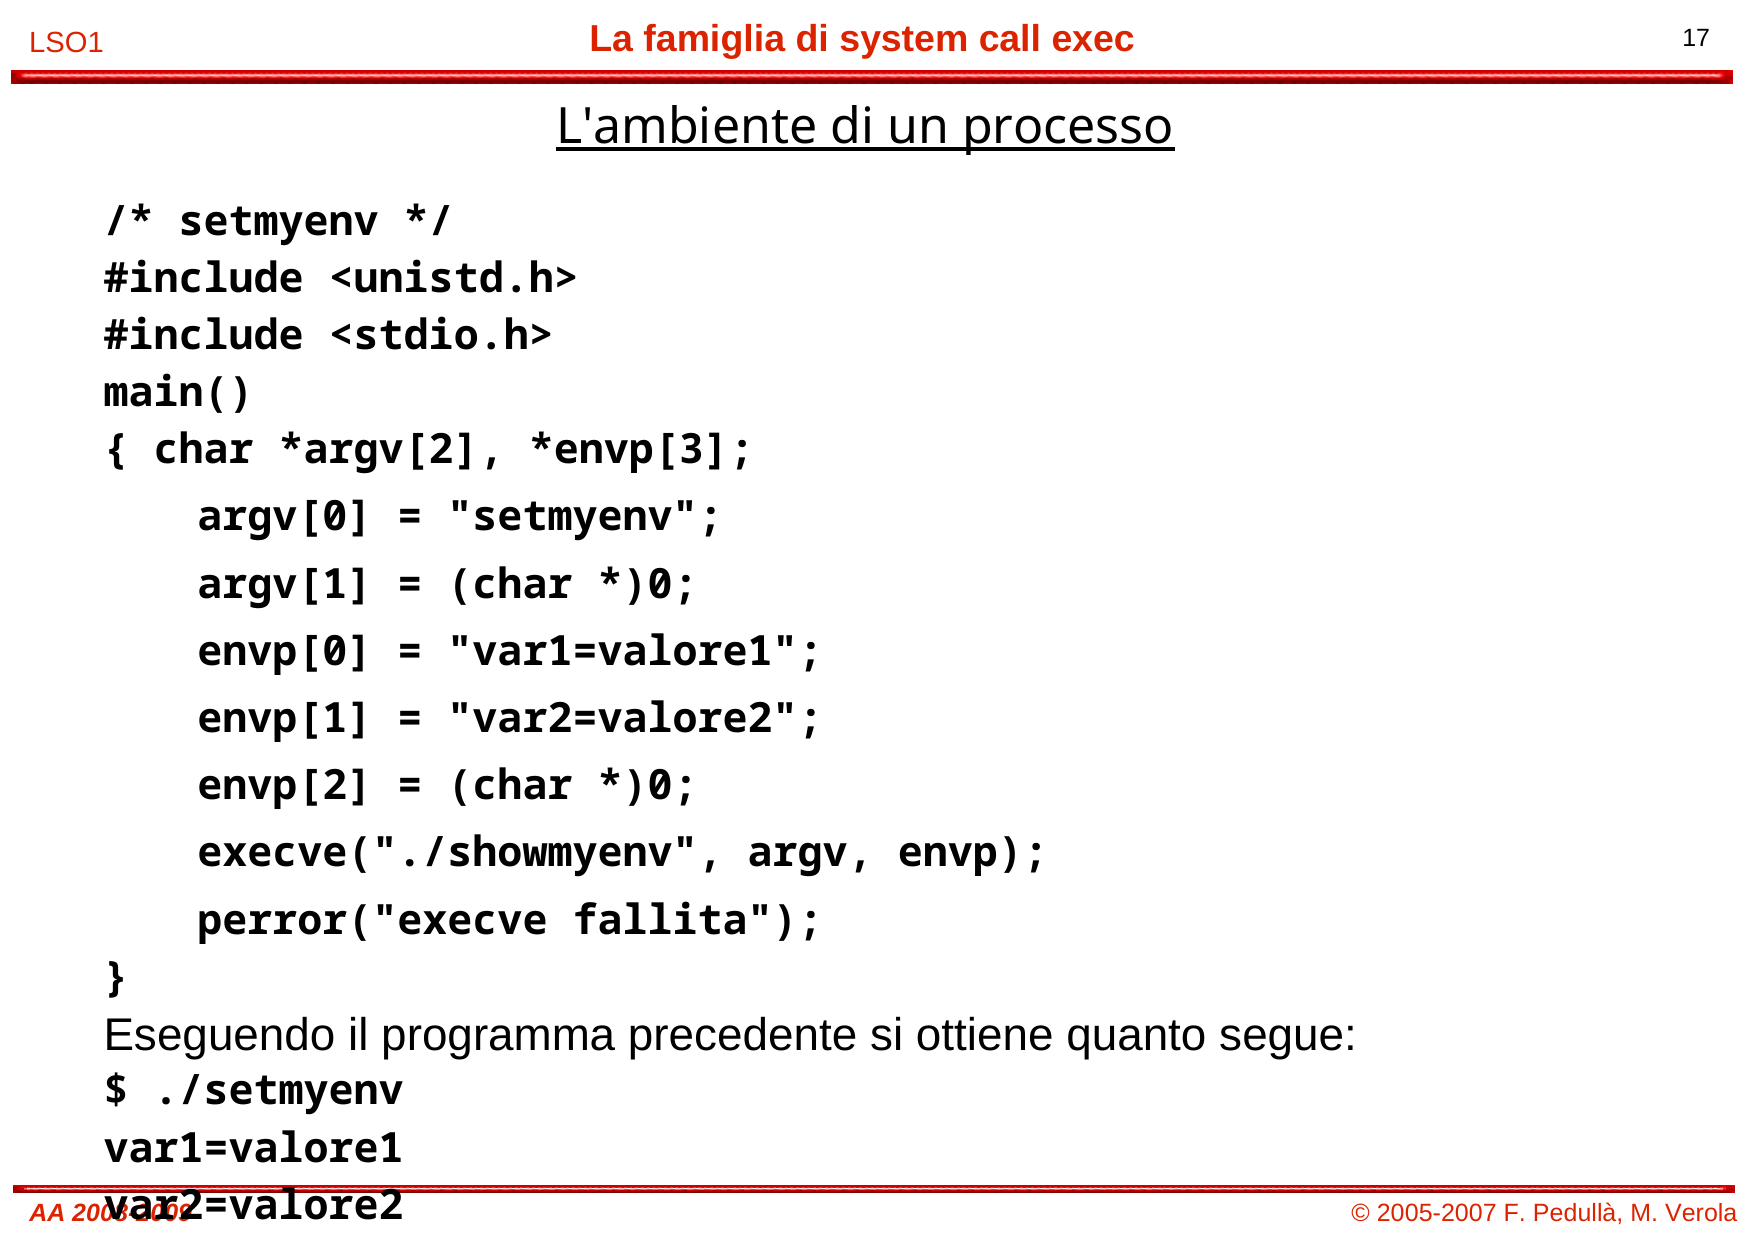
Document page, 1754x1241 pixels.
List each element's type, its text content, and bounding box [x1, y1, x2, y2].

picture [11, 70, 1733, 84]
list /* setmyenv */ #include <unistd.h> #include <stdio.h> main() { char *argv[2], *envp[3]; argv[0] = "setmyenv"; argv[1] = (char *)0; envp[0] = "var1=valore1"; envp[1] = "var2=valore2"; envp[2] = (char *)0; execve("./showmyenv", argv, envp); perror("execve fallita"); } Eseguendo il programma precedente si ottiene quanto segue: $ ./setmyenv var1=valore1 var2=valore2 [88, 183, 1603, 1143]
picture [13, 1185, 1735, 1193]
title L'ambiente di un processo [490, 78, 1240, 174]
